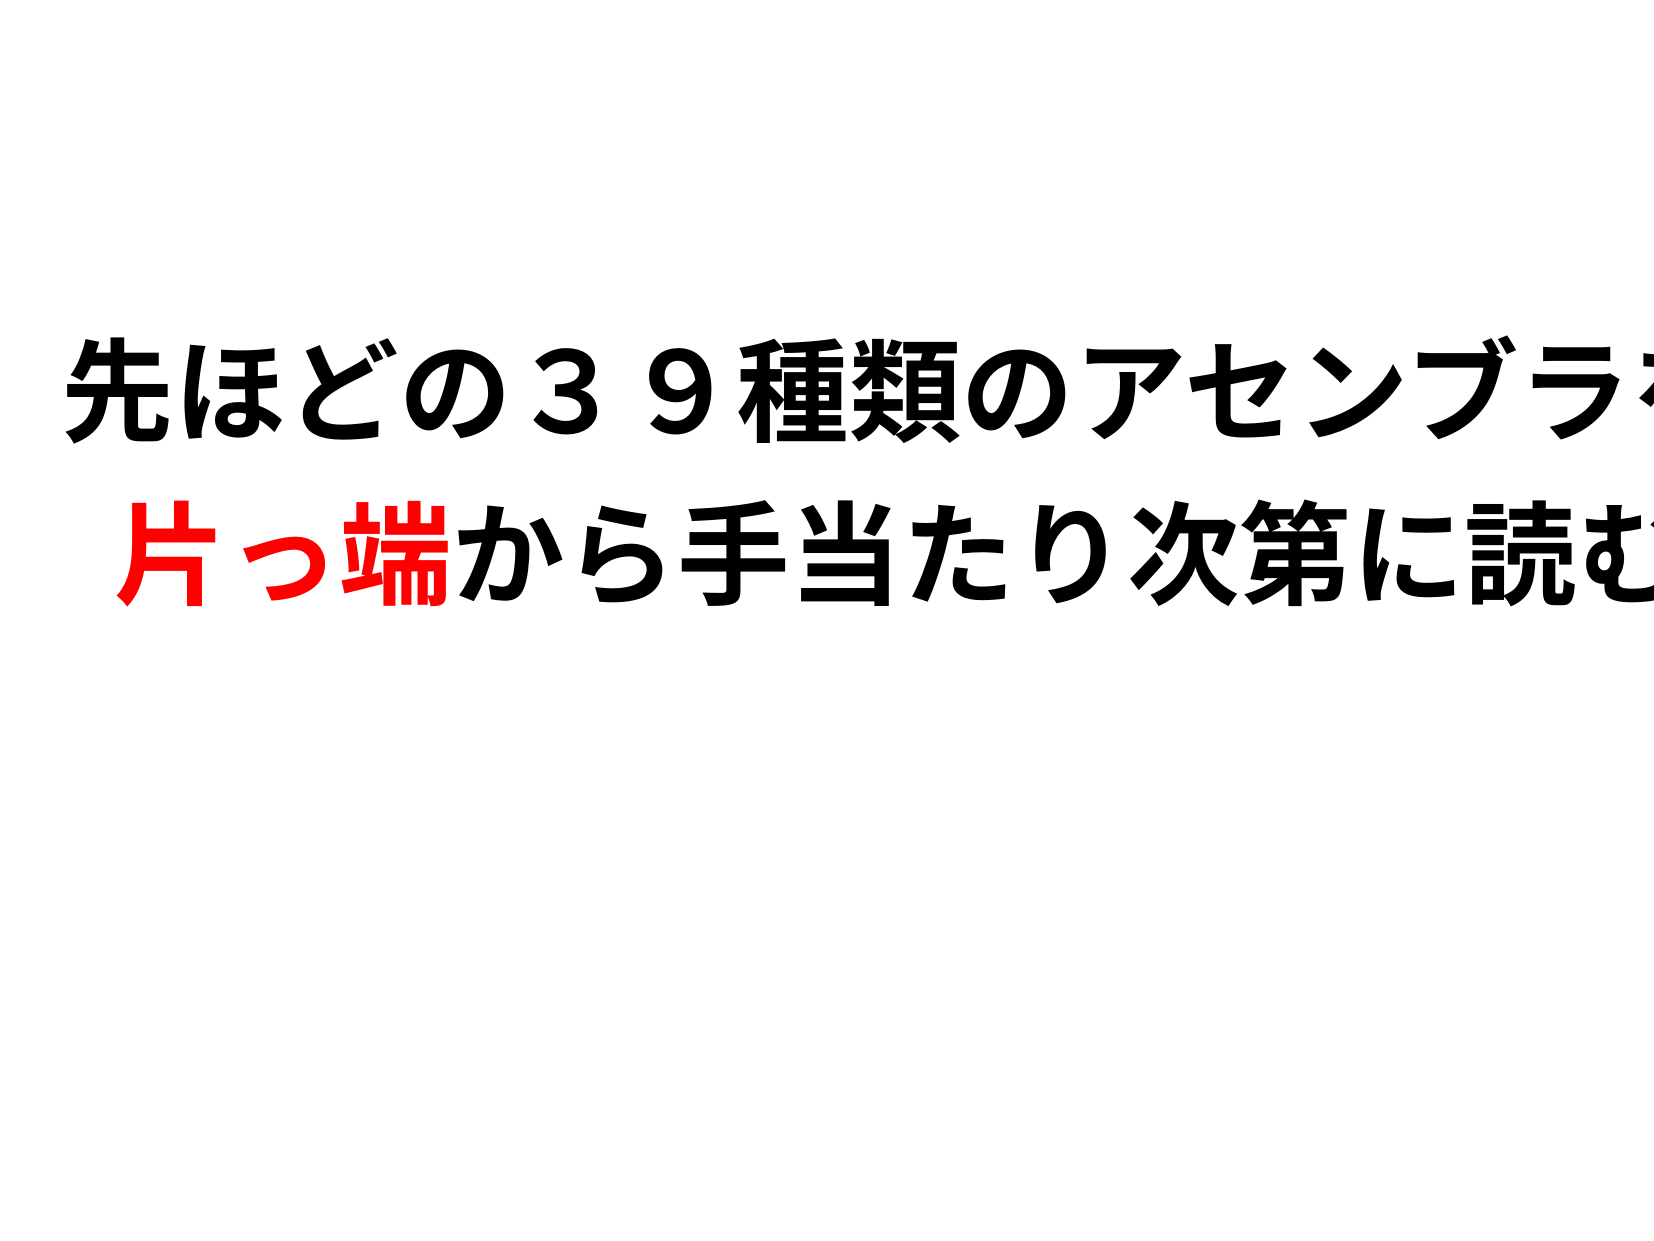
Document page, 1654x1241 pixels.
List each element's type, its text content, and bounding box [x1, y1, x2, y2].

text_box 先ほどの３９種類のアセンブラを 片っ端から手当たり次第に読む [46, 295, 1598, 553]
